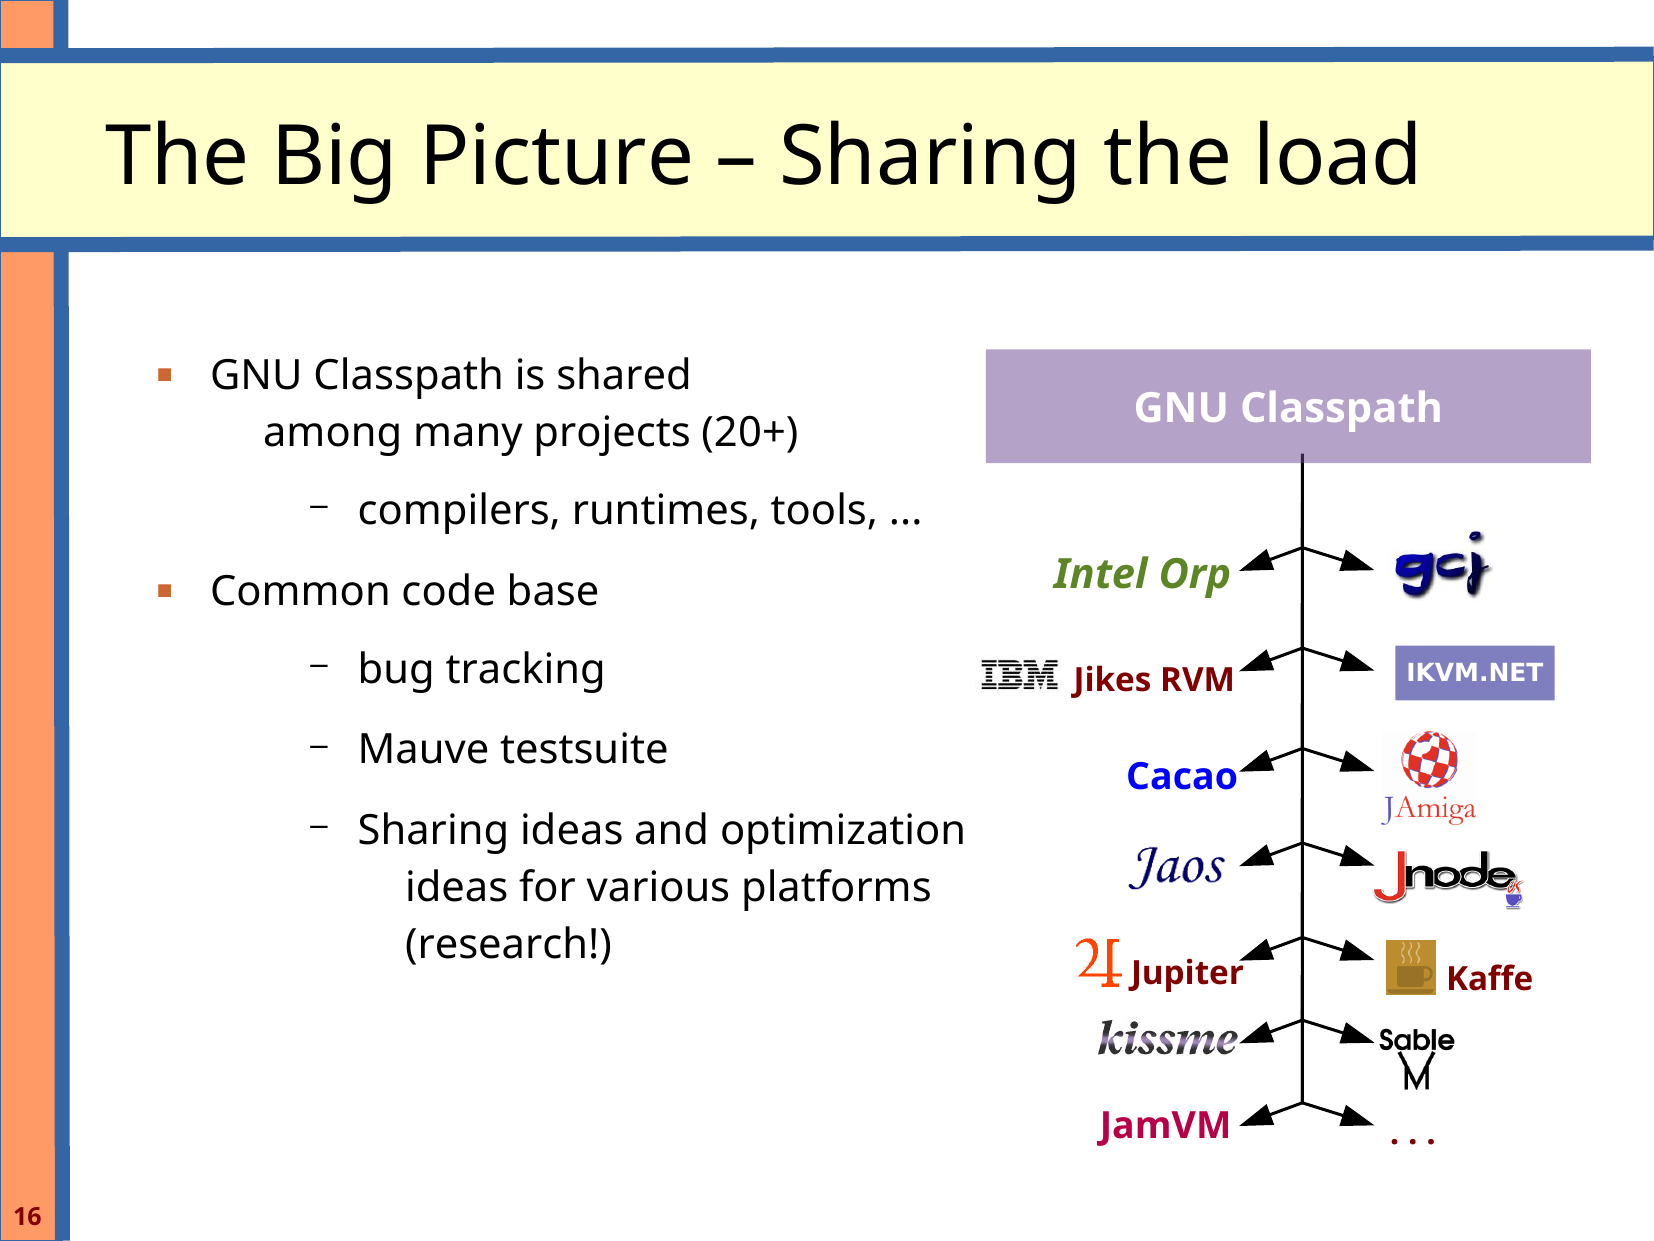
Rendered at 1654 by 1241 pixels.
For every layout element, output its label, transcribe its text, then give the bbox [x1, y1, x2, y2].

picture [1123, 831, 1235, 903]
text_box Cacao [1126, 749, 1241, 800]
picture [974, 655, 1064, 695]
text_box JamVM [1037, 1098, 1232, 1150]
text_box GNU Classpath [985, 349, 1591, 464]
title The Big Picture – Sharing the load [105, 93, 1605, 212]
text_box Jupiter [1119, 949, 1256, 1000]
picture [1073, 936, 1125, 991]
picture [1377, 1020, 1456, 1099]
list GNU Classpath is shared among many projects (20+) compilers, runtimes, tools, ... Common code base bug tracking Mauve testsuite Sharing ideas and optimization ideas for various platforms (research!) [121, 344, 1534, 1127]
picture [1370, 847, 1527, 912]
picture [1381, 731, 1476, 825]
picture [1386, 940, 1436, 995]
picture [1096, 1018, 1239, 1056]
text_box . . . [1354, 1108, 1472, 1160]
text_box Jikes RVM [1073, 656, 1247, 707]
text_box Kaffe [1431, 955, 1549, 1006]
picture [1387, 523, 1497, 603]
text_box IKVM.NET [1395, 645, 1555, 701]
text_box Intel Orp [1053, 543, 1232, 598]
